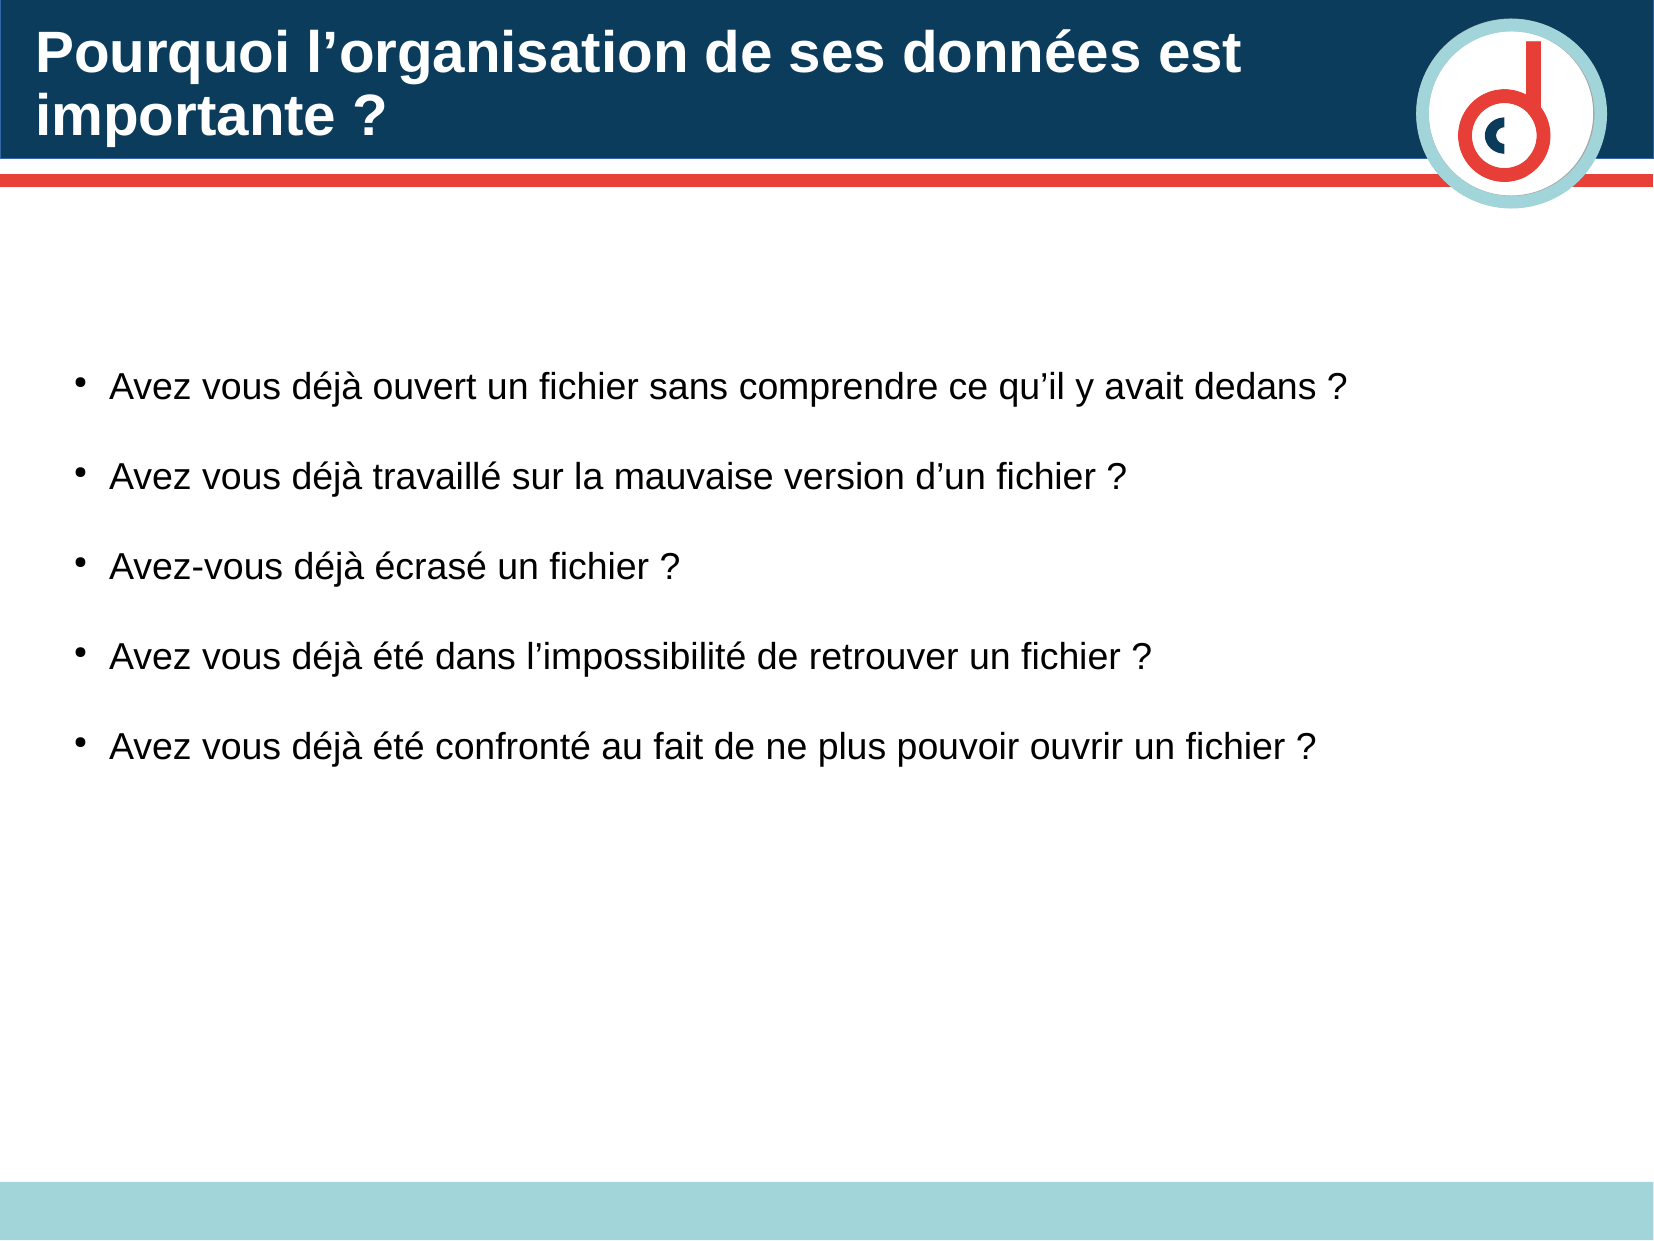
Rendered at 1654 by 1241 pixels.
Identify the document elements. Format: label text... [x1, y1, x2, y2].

text_box Avez vous déjà ouvert un fichier sans comprendre ce qu’il y avait dedans ? Avez vous déjà travaillé sur la mauvaise version d’un fichier ? Avez-vous déjà écrasé un fichier ? Avez vous déjà été dans l’impossibilité de retrouver un fichier ? Avez vous déjà été confronté au fait de ne plus pouvoir ouvrir un fichier ? [58, 354, 1595, 957]
title Pourquoi l’organisation de ses données est importante ? [35, 11, 1429, 159]
